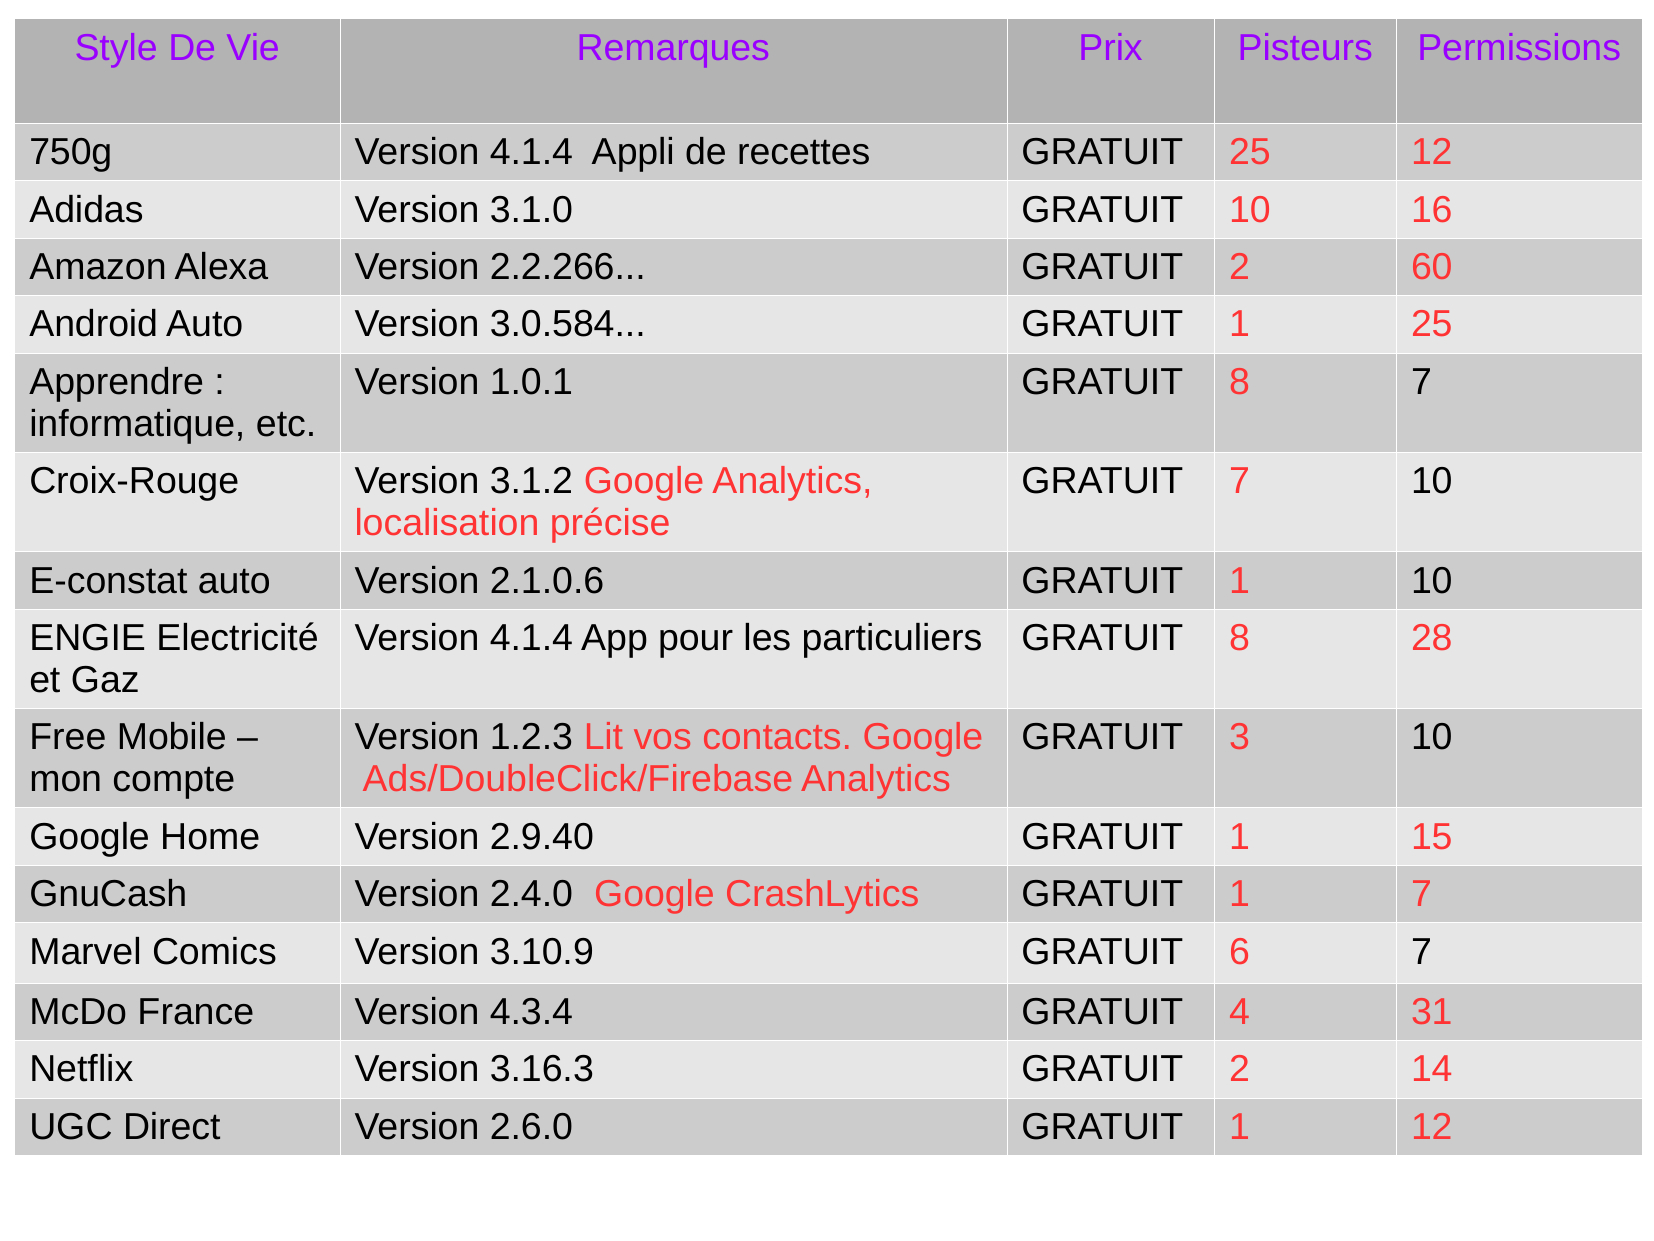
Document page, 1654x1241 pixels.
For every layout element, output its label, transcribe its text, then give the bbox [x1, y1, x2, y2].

table_cell E-constat auto [15, 552, 340, 609]
table_cell Netflix [15, 1041, 340, 1098]
table_cell 10 [1397, 453, 1642, 551]
table_cell Version 4.1.4 Appli de recettes [341, 124, 1007, 180]
table_cell Google Home [15, 808, 340, 865]
table_cell GRATUIT [1008, 1099, 1214, 1155]
table_cell Version 2.2.266... [341, 239, 1007, 295]
table_cell Version 2.9.40 [341, 808, 1007, 865]
table_cell GRATUIT [1008, 354, 1214, 452]
table_cell Version 2.6.0 [341, 1099, 1007, 1155]
table_cell Version 1.0.1 [341, 354, 1007, 452]
table_cell Marvel Comics [15, 923, 340, 983]
table_cell 2 [1215, 1041, 1396, 1098]
table_cell 7 [1397, 354, 1642, 452]
table_cell McDo France [15, 984, 340, 1040]
table_cell 4 [1215, 984, 1396, 1040]
table_header Remarques [341, 19, 1007, 123]
table_cell GRATUIT [1008, 552, 1214, 609]
table_cell 12 [1397, 124, 1642, 180]
table_cell 10 [1215, 181, 1396, 238]
table_header Permissions [1397, 19, 1642, 123]
table_cell GRATUIT [1008, 181, 1214, 238]
table_cell GRATUIT [1008, 296, 1214, 353]
table_header Style de vie [15, 19, 340, 123]
table_header Prix [1008, 19, 1214, 123]
table_cell Adidas [15, 181, 340, 238]
table_cell Version 1.2.3 Lit vos contacts. Google Ads/DoubleClick/Firebase Analytics [341, 709, 1007, 807]
table_cell 3 [1215, 709, 1396, 807]
table_cell GRATUIT [1008, 124, 1214, 180]
table_cell GnuCash [15, 866, 340, 922]
table_cell Version 3.1.0 [341, 181, 1007, 238]
table_cell 28 [1397, 610, 1642, 708]
table_cell 1 [1215, 552, 1396, 609]
table_cell GRATUIT [1008, 610, 1214, 708]
table_cell GRATUIT [1008, 709, 1214, 807]
table_cell 10 [1397, 709, 1642, 807]
table_cell 7 [1397, 923, 1642, 983]
table_cell 14 [1397, 1041, 1642, 1098]
table_cell 7 [1397, 866, 1642, 922]
table_cell Version 3.1.2 Google Analytics, localisation précise [341, 453, 1007, 551]
table_cell 8 [1215, 610, 1396, 708]
table_cell 12 [1397, 1099, 1642, 1155]
table_cell GRATUIT [1008, 453, 1214, 551]
table_cell Version 4.1.4 App pour les particuliers [341, 610, 1007, 708]
table_cell 750g [15, 124, 340, 180]
table_cell 10 [1397, 552, 1642, 609]
table_cell 15 [1397, 808, 1642, 865]
table_cell Version 4.3.4 [341, 984, 1007, 1040]
table_cell GRATUIT [1008, 923, 1214, 983]
table_cell Android Auto [15, 296, 340, 353]
table_cell GRATUIT [1008, 808, 1214, 865]
table_cell 25 [1397, 296, 1642, 353]
table_cell Amazon Alexa [15, 239, 340, 295]
table_cell 60 [1397, 239, 1642, 295]
table_cell Version 2.1.0.6 [341, 552, 1007, 609]
table_cell ENGIE Electricité et Gaz [15, 610, 340, 708]
table_cell GRATUIT [1008, 866, 1214, 922]
table_cell 1 [1215, 866, 1396, 922]
table_cell Version 3.10.9 [341, 923, 1007, 983]
table_cell 1 [1215, 296, 1396, 353]
table_cell UGC Direct [15, 1099, 340, 1155]
table_cell 25 [1215, 124, 1396, 180]
table_cell Free Mobile – mon compte [15, 709, 340, 807]
table_cell Version 3.0.584... [341, 296, 1007, 353]
table_cell 6 [1215, 923, 1396, 983]
table_cell GRATUIT [1008, 239, 1214, 295]
table_cell 7 [1215, 453, 1396, 551]
table_cell Croix-Rouge [15, 453, 340, 551]
table_cell 1 [1215, 808, 1396, 865]
table_cell Apprendre : informatique, etc. [15, 354, 340, 452]
table_cell Version 3.16.3 [341, 1041, 1007, 1098]
table_cell 31 [1397, 984, 1642, 1040]
table_header Pisteurs [1215, 19, 1396, 123]
table_cell 2 [1215, 239, 1396, 295]
table_cell GRATUIT [1008, 984, 1214, 1040]
table_cell 8 [1215, 354, 1396, 452]
table_cell Version 2.4.0 Google CrashLytics [341, 866, 1007, 922]
table_cell 16 [1397, 181, 1642, 238]
table_cell GRATUIT [1008, 1041, 1214, 1098]
table_cell 1 [1215, 1099, 1396, 1155]
